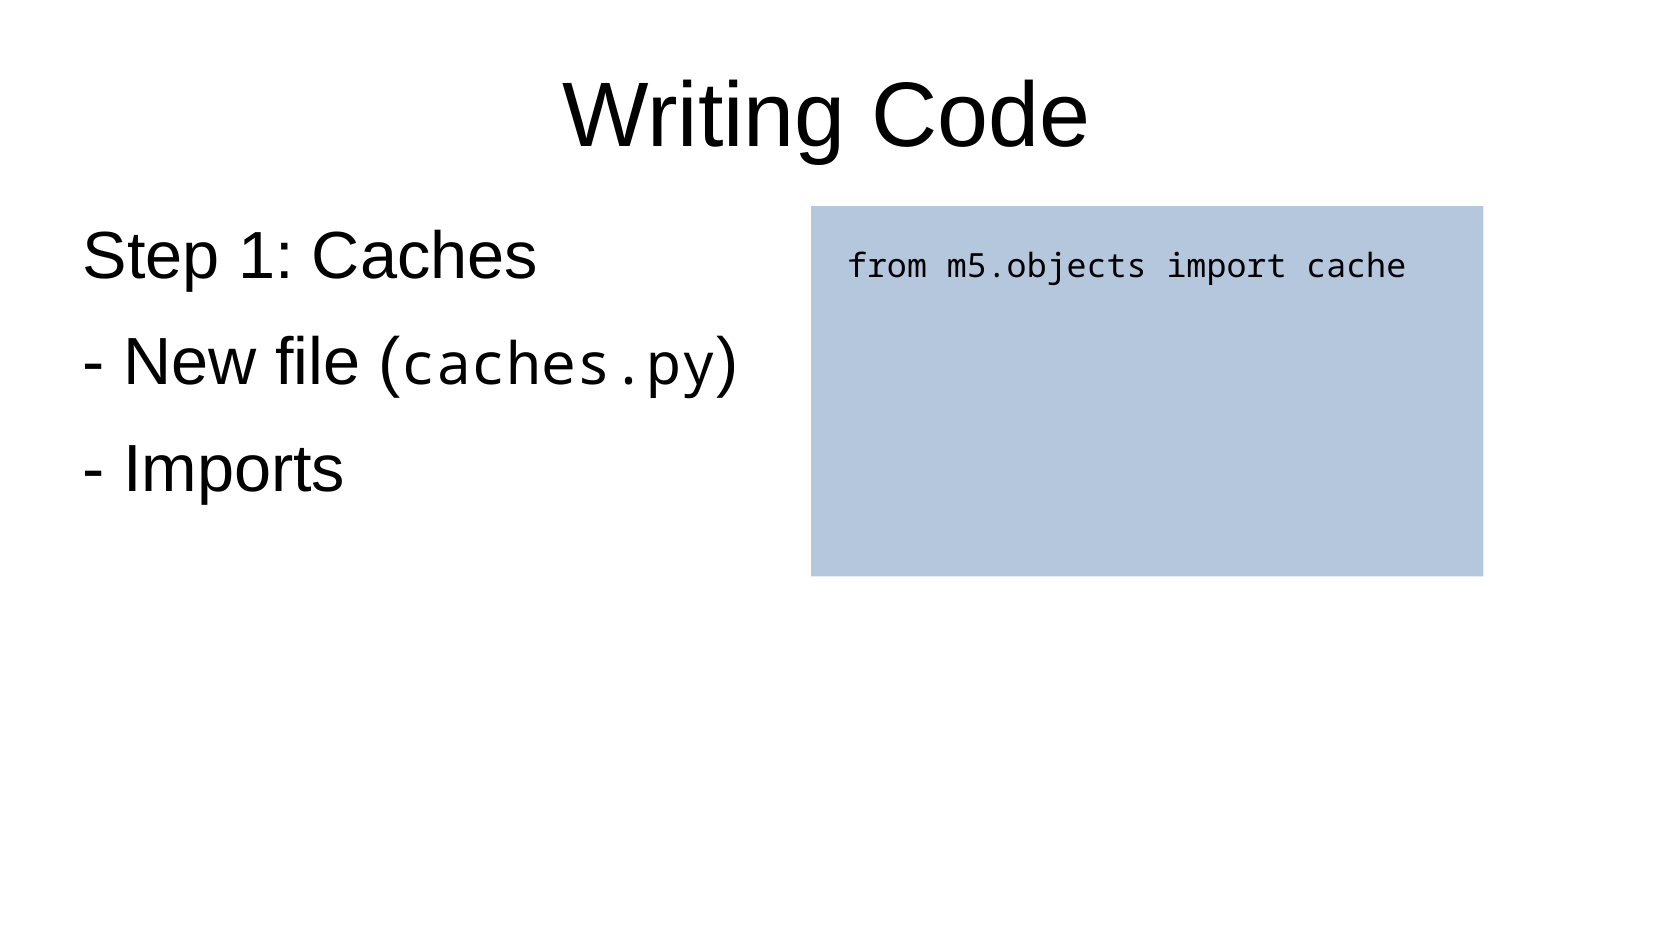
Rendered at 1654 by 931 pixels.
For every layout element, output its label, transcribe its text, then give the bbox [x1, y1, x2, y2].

title Writing Code [82, 37, 1571, 193]
list Step 1: Caches - New file (caches.py) - Imports [82, 217, 750, 758]
text_box from m5.objects import cache [811, 206, 1484, 577]
list [750, 217, 1572, 758]
